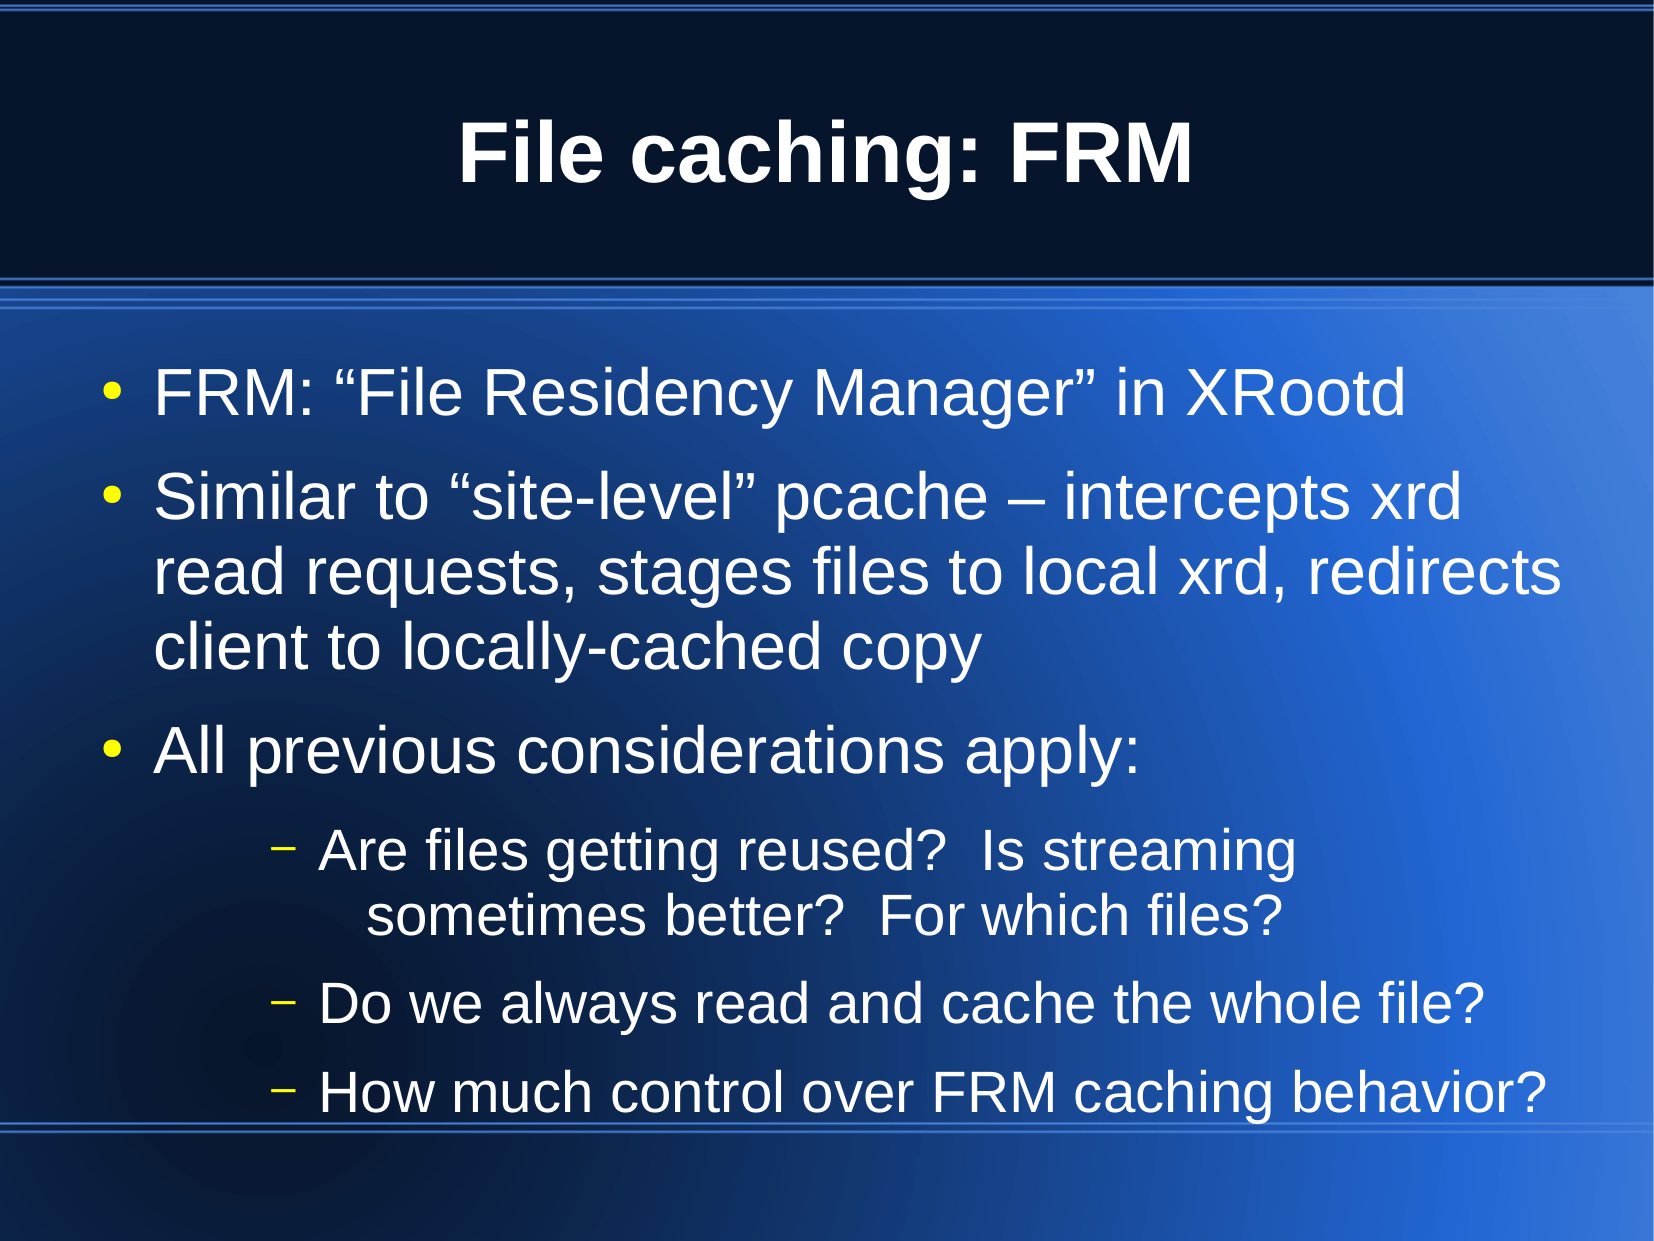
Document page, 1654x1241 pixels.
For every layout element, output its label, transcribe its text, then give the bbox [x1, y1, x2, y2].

picture [0, 0, 1654, 1241]
list FRM: “File Residency Manager” in XRootd Similar to “site-level” pcache – intercepts xrd read requests, stages files to local xrd, redirects client to locally-cached copy All previous considerations apply: Are files getting reused? Is streaming sometimes better? For which files? Do we always read and cache the whole file? How much control over FRM caching behavior? [82, 355, 1571, 1125]
title File caching: FRM [82, 49, 1571, 257]
